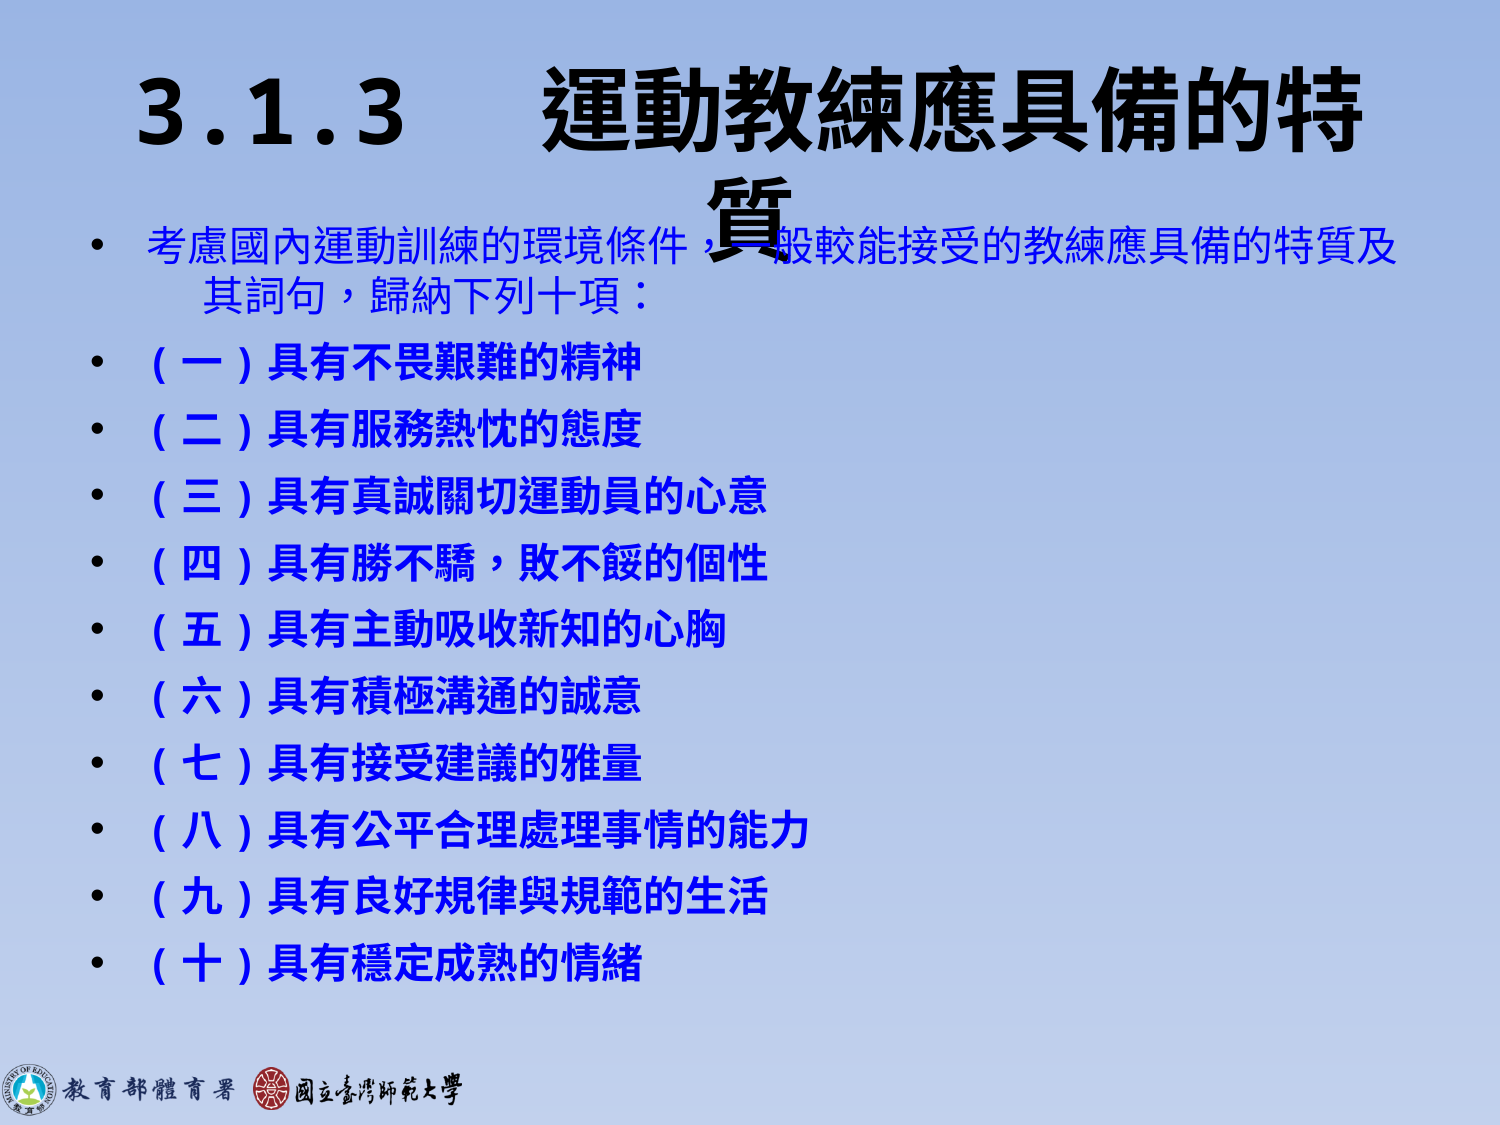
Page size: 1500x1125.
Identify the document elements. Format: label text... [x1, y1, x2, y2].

list 考慮國內運動訓練的環境條件，一般較能接受的教練應具備的特質及其詞句，歸納下列十項： (一)具有不畏艱難的精神 (二)具有服務熱忱的態度 (三)具有真誠關切運動員的心意 (四)具有勝不驕，敗不餒的個性 (五)具有主動吸收新知的心胸 (六)具有積極溝通的誠意 (七)具有接受建議的雅量 (八)具有公平合理處理事情的能力 (九)具有良好規律與規範的生活 (十)具有穩定成熟的情緒 [75, 211, 1426, 1022]
title 3.1.3 運動教練應具備的特質 [75, 45, 1426, 211]
